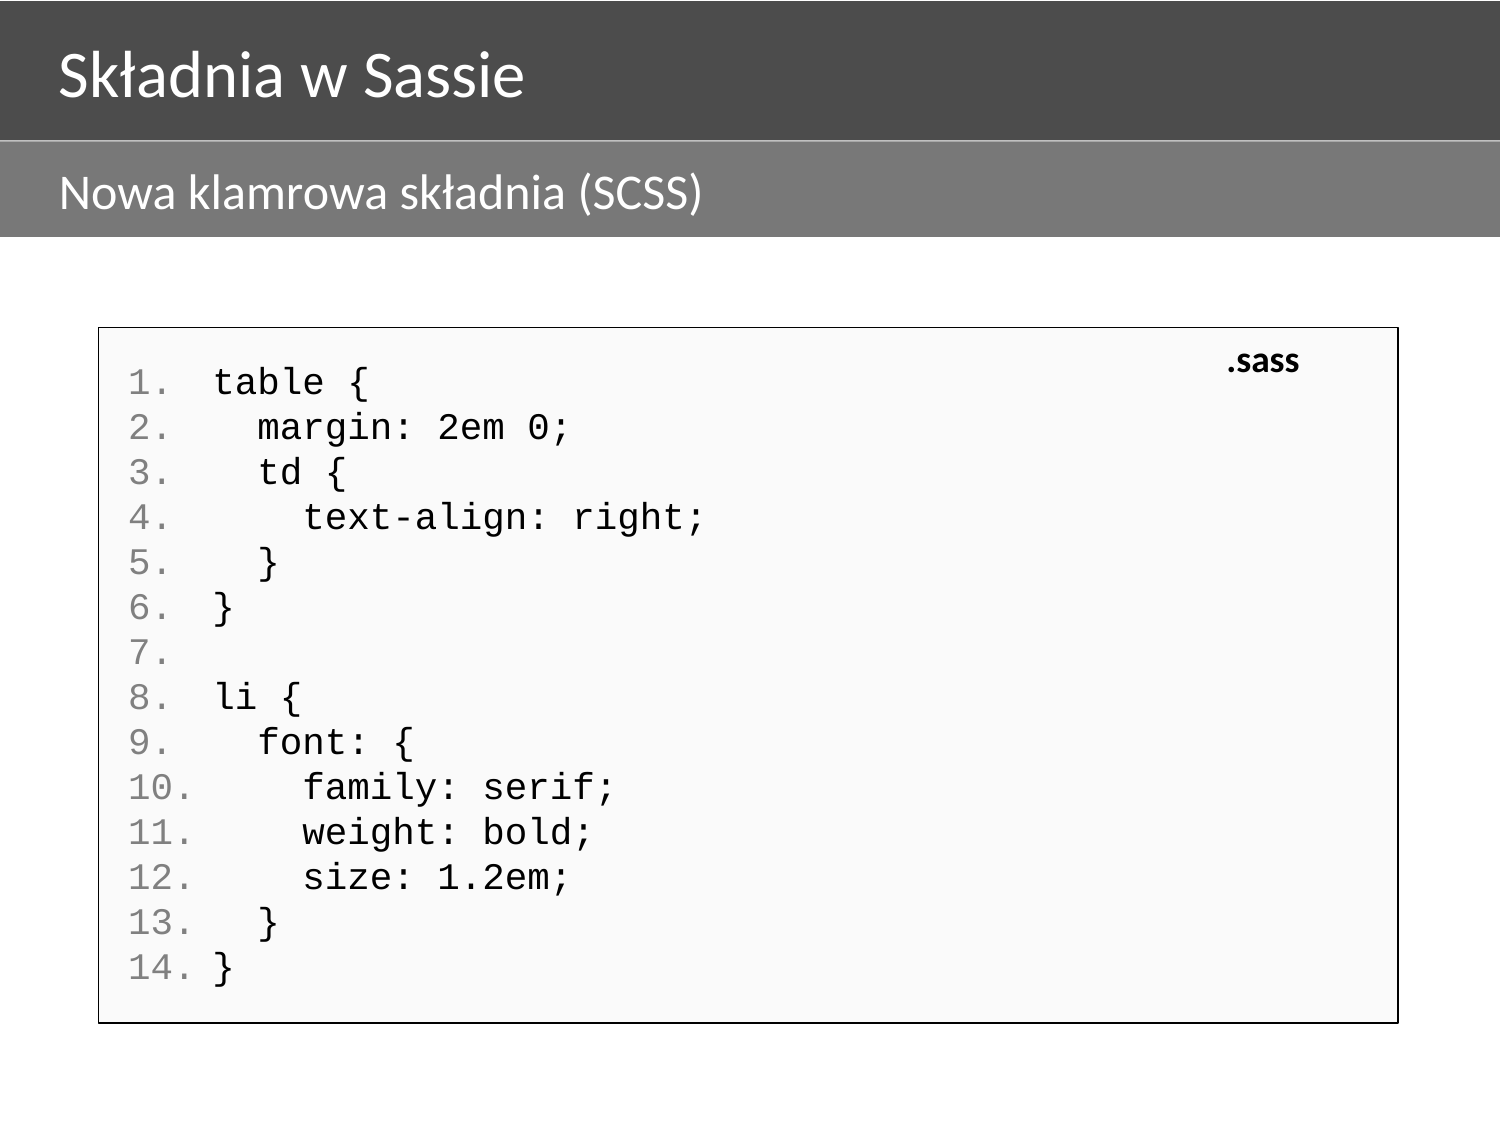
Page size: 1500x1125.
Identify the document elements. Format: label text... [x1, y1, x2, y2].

text_box Składnia w Sassie [0, 1, 1500, 140]
text_box Nowa klamrowa składnia (SCSS) [0, 141, 1500, 237]
text_box table { margin: 2em 0; td { text-align: right; } } li { font: { family: serif; weight: bold; size: 1.2em; } } [98, 327, 1398, 1024]
text_box .sass [1211, 327, 1401, 388]
